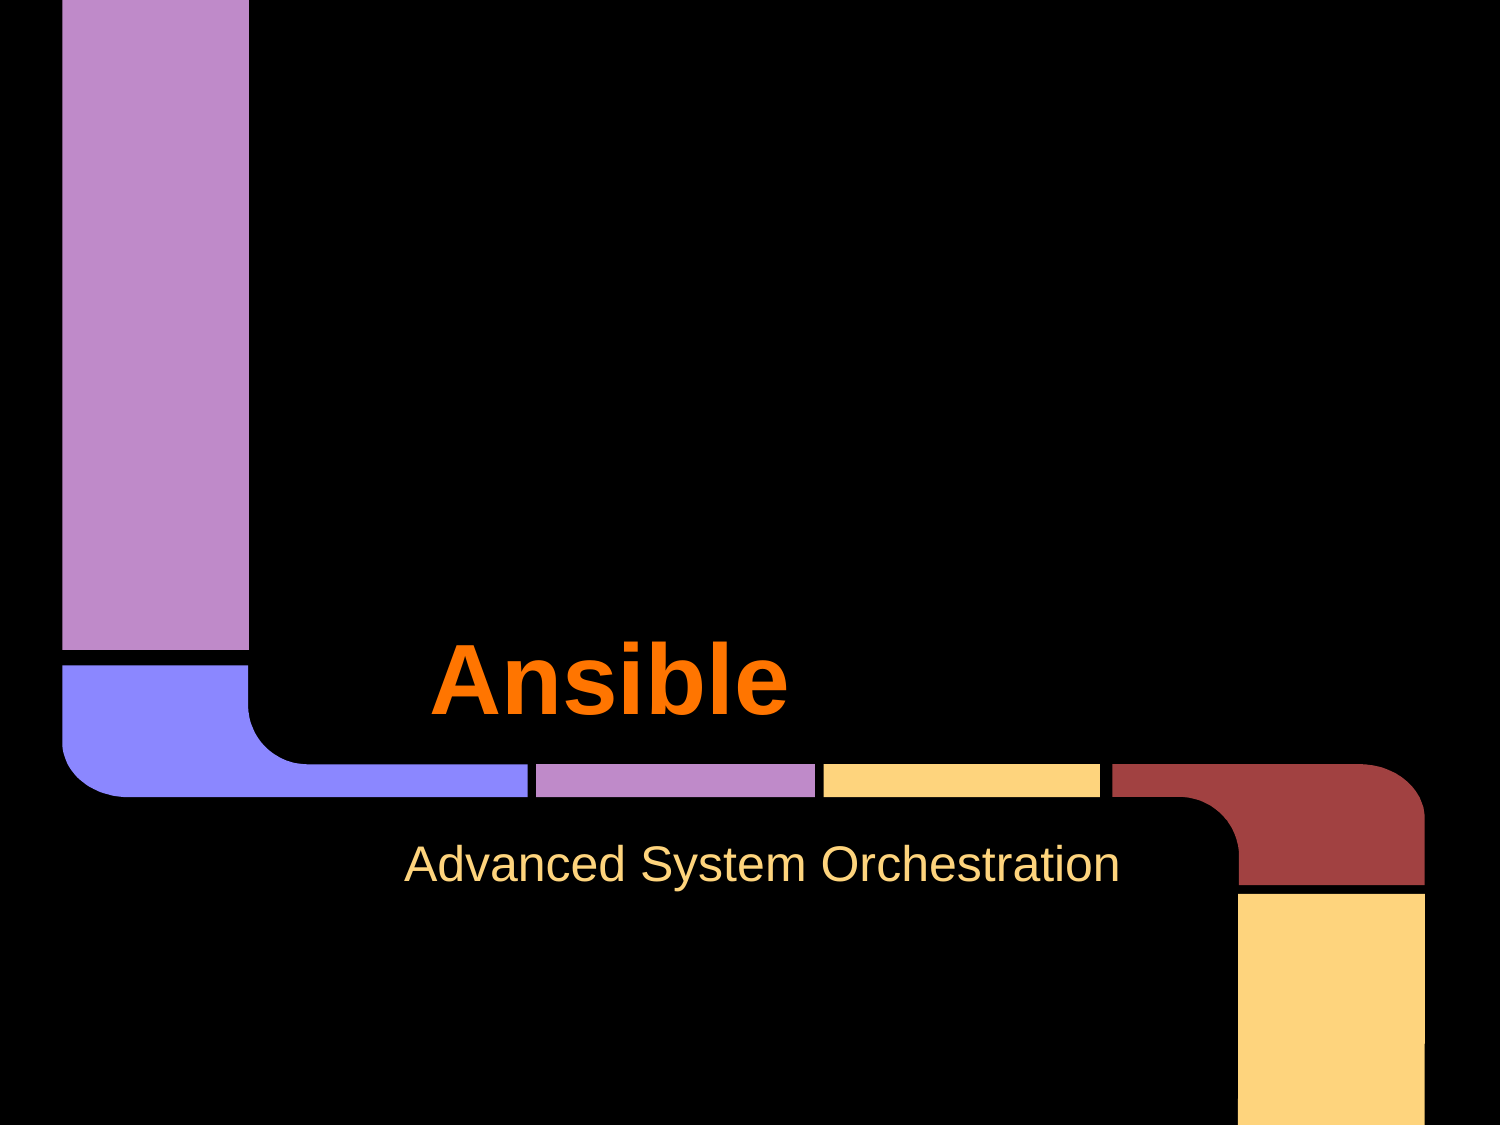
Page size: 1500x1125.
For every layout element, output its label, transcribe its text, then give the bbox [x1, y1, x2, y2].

subtitle Advanced System Orchestration [364, 816, 1137, 962]
title Ansible [364, 478, 1137, 750]
